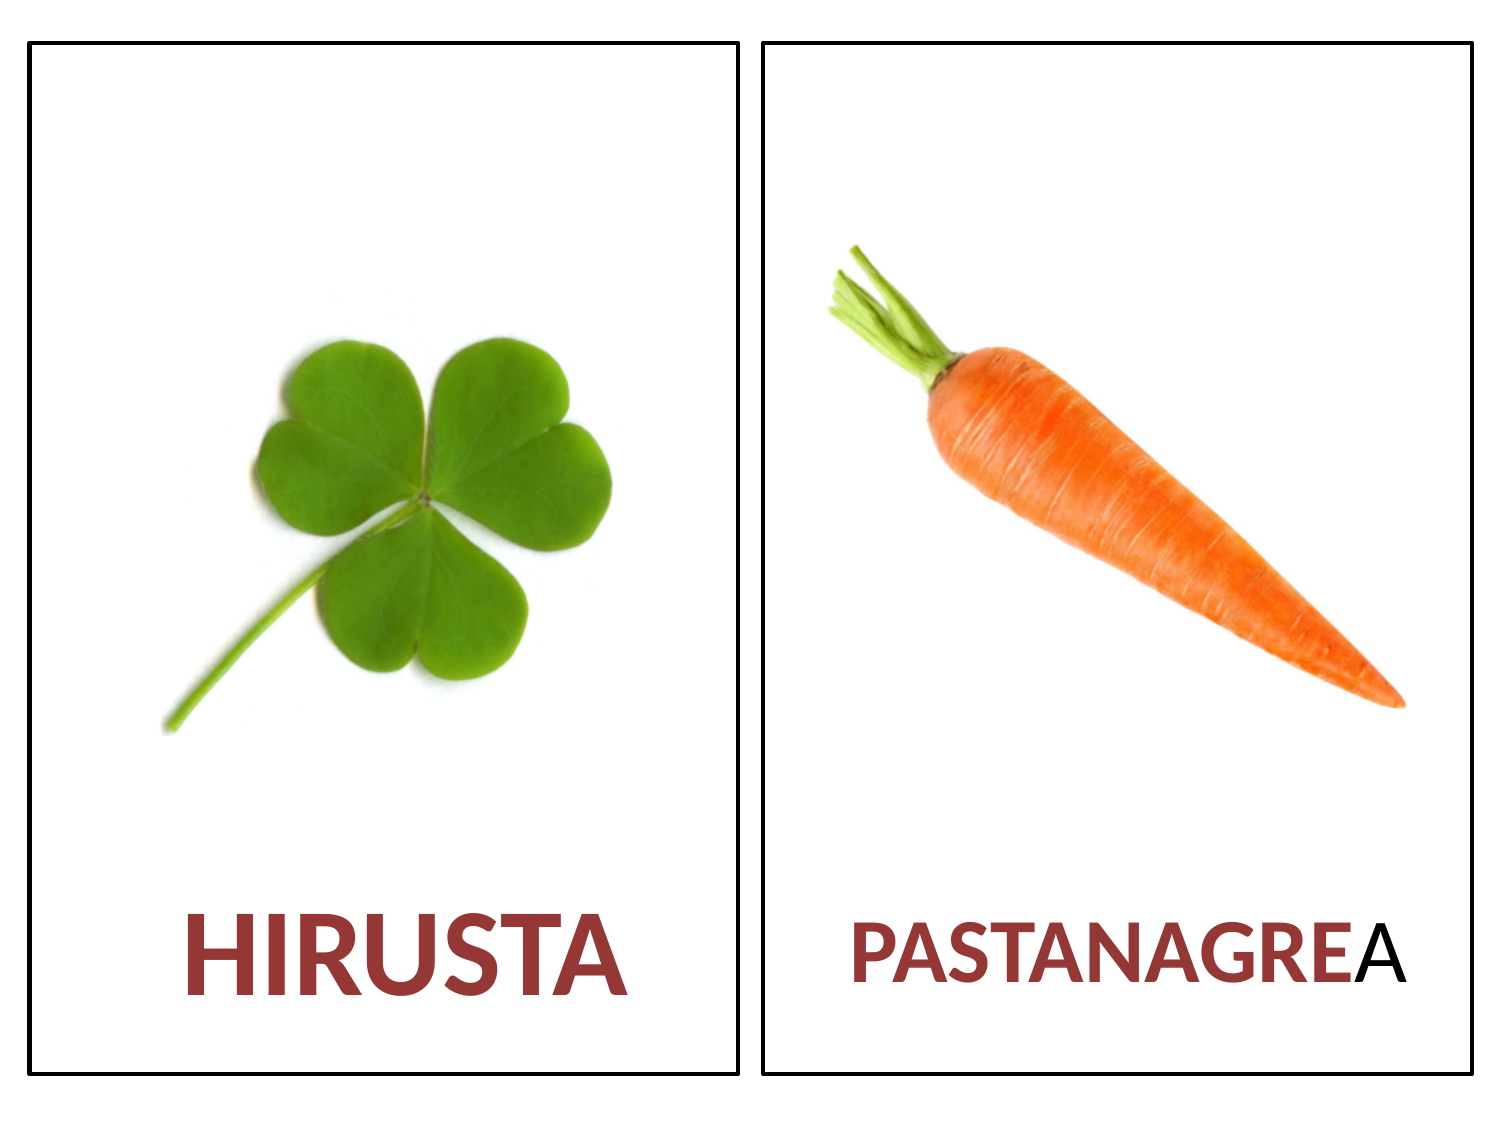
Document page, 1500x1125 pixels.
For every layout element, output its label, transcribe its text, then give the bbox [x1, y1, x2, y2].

text_box PASTANAGREA [835, 883, 1423, 1009]
picture [64, 247, 672, 736]
text_box HIRUSTA [166, 863, 643, 1028]
picture [822, 237, 1413, 722]
